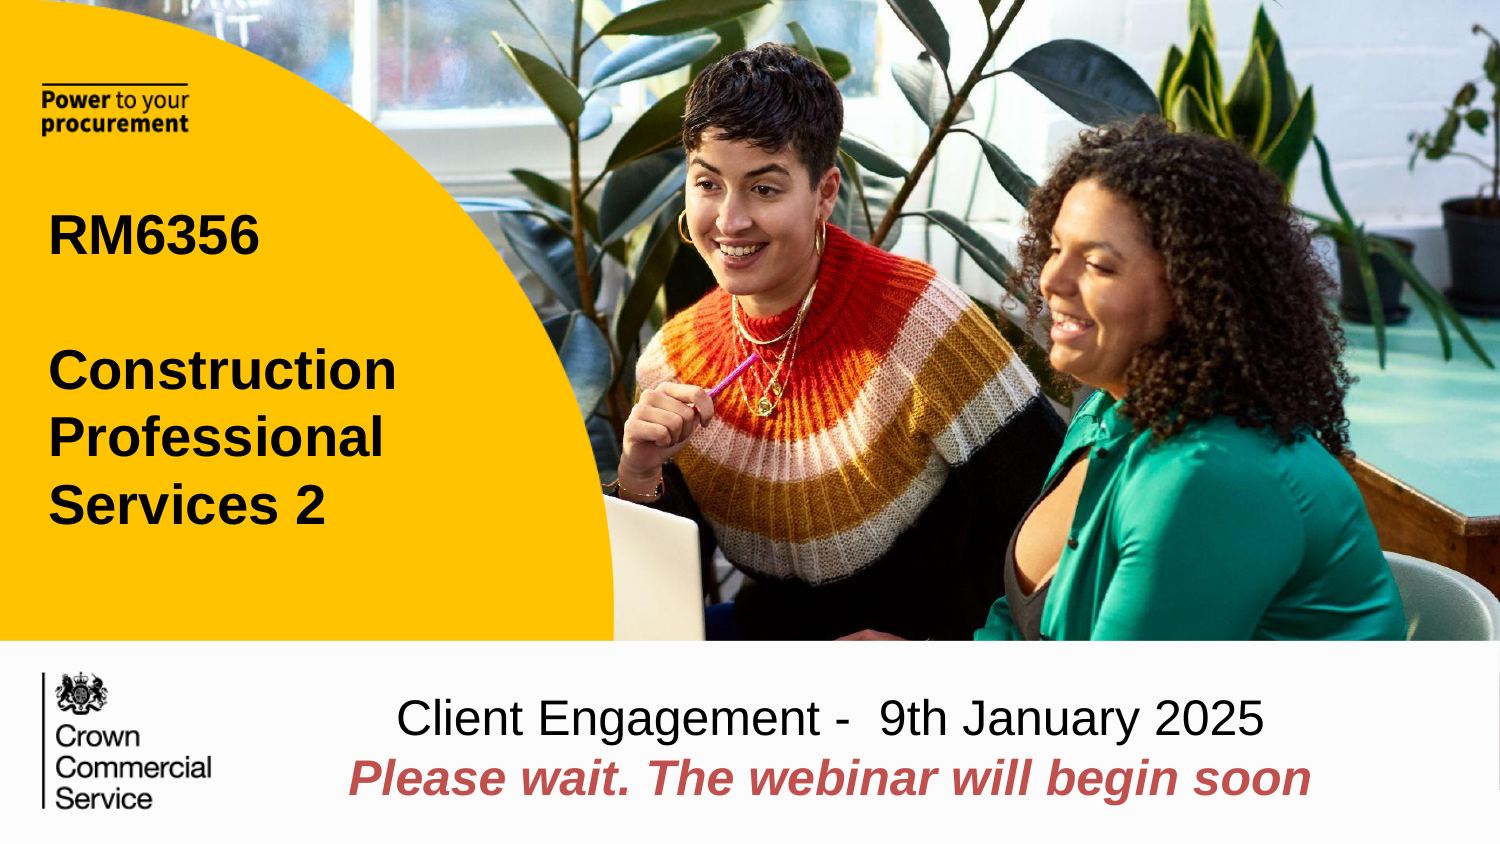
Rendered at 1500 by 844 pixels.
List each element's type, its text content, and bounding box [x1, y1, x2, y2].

title RM6356 Construction Professional Services 2 [48, 198, 511, 432]
title Client Engagement - 9th January 2025 Please wait. The webinar will begin soon [286, 685, 1376, 790]
